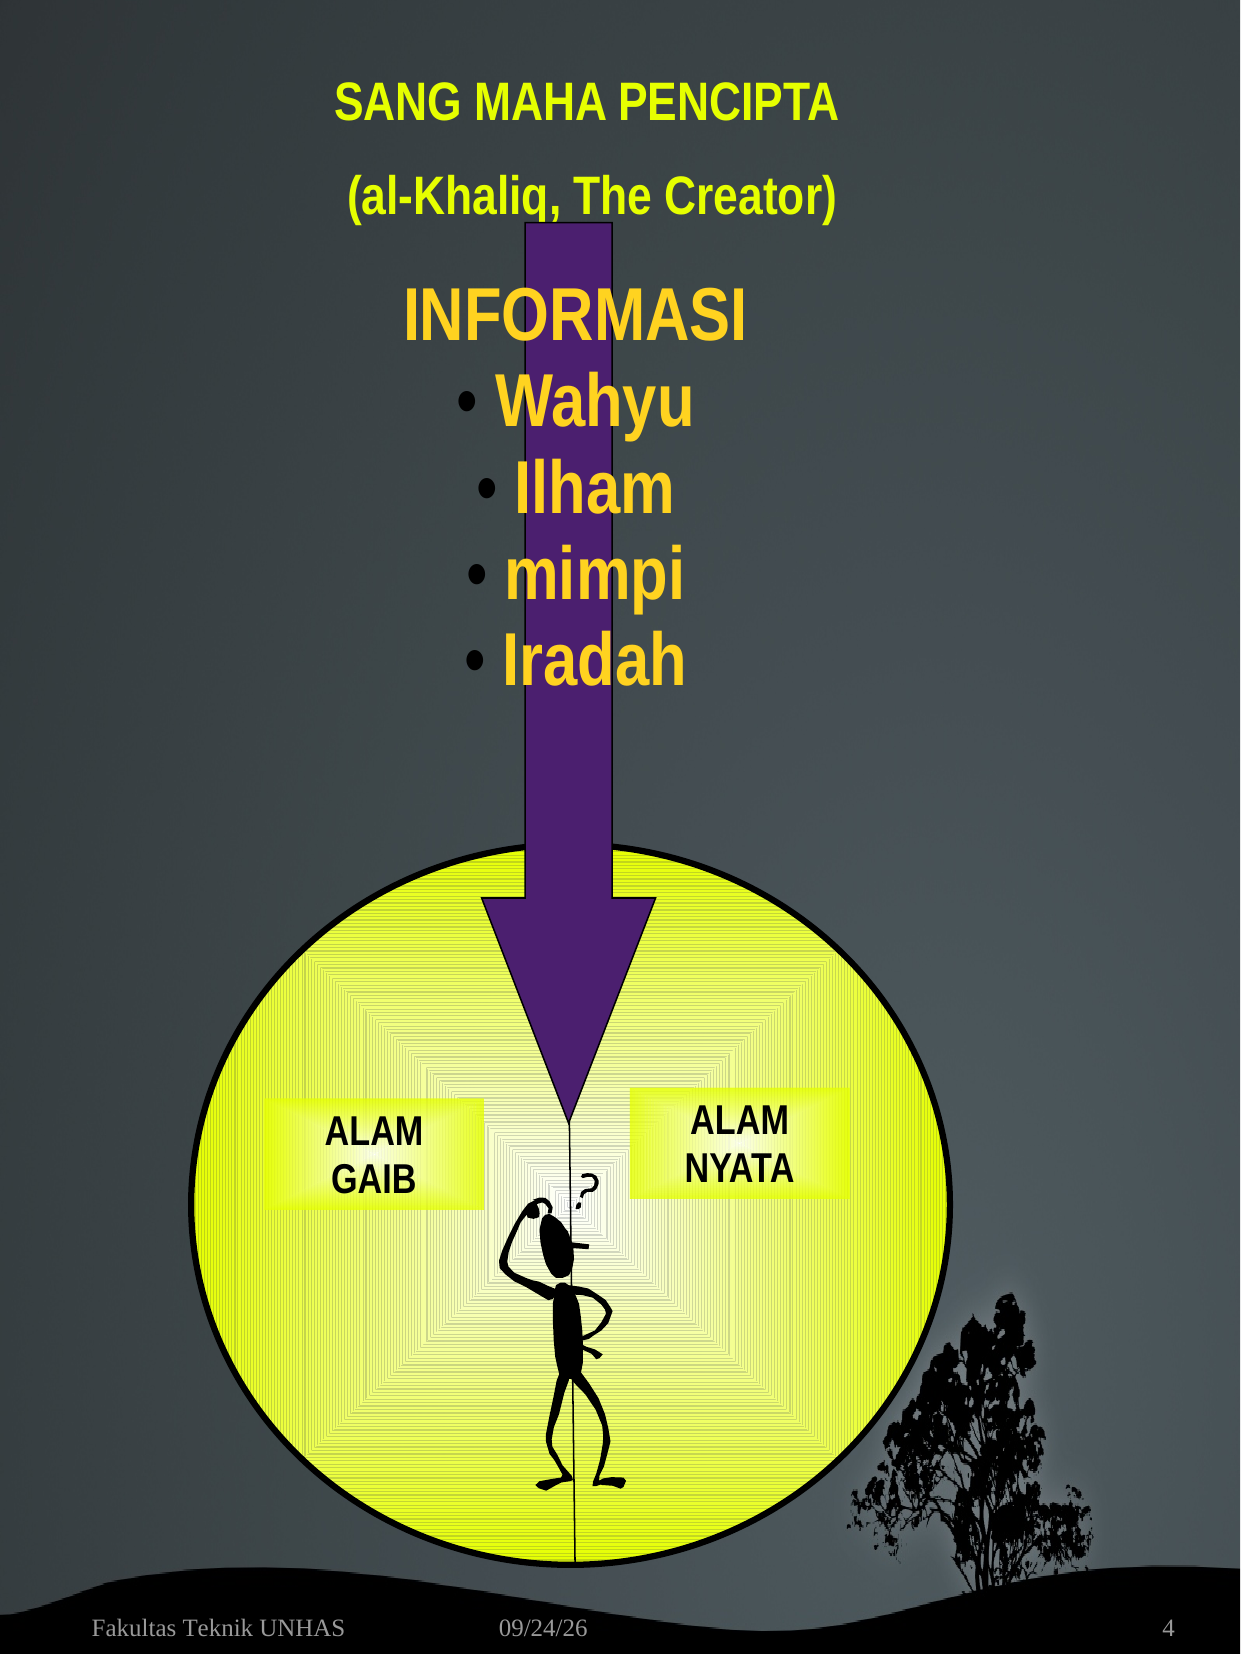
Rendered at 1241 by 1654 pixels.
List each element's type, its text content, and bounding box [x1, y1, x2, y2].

picture [0, 0, 1241, 1654]
text_box ALAM NYATA [629, 1087, 850, 1199]
text_box [191, 710, 950, 1565]
text_box ALAM GAIB [264, 1098, 484, 1210]
text_box [525, 222, 613, 262]
text_box INFORMASI Wahyu Ilham mimpi Iradah [236, 262, 916, 710]
text_box SANG MAHA PENCIPTA (al-Khaliq, The Creator) [70, 62, 1115, 234]
